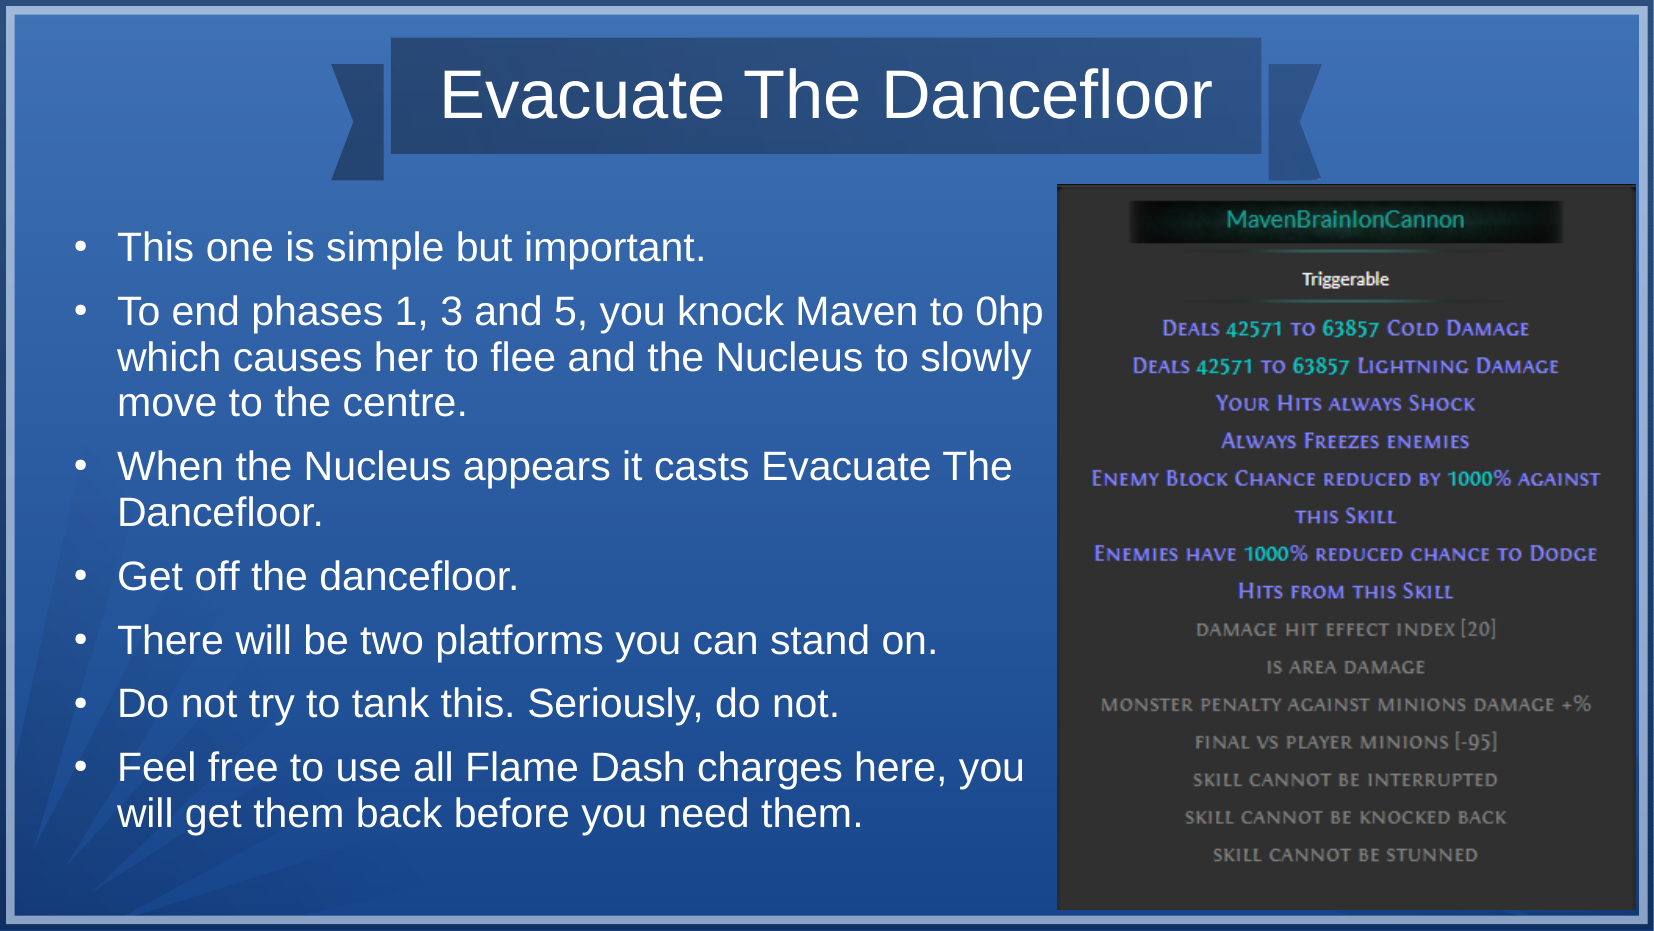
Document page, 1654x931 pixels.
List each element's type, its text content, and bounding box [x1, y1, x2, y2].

picture [1057, 184, 1636, 910]
title Evacuate The Dancefloor [389, 35, 1264, 154]
list This one is simple but important. To end phases 1, 3 and 5, you knock Maven to 0hp which causes her to flee and the Nucleus to slowly move to the centre. When the Nucleus appears it casts Evacuate The Dancefloor. Get off the dancefloor. There will be two platforms you can stand on. Do not try to tank this. Seriously, do not. Feel free to use all Flame Dash charges here, you will get them back before you need them. [59, 224, 1057, 848]
